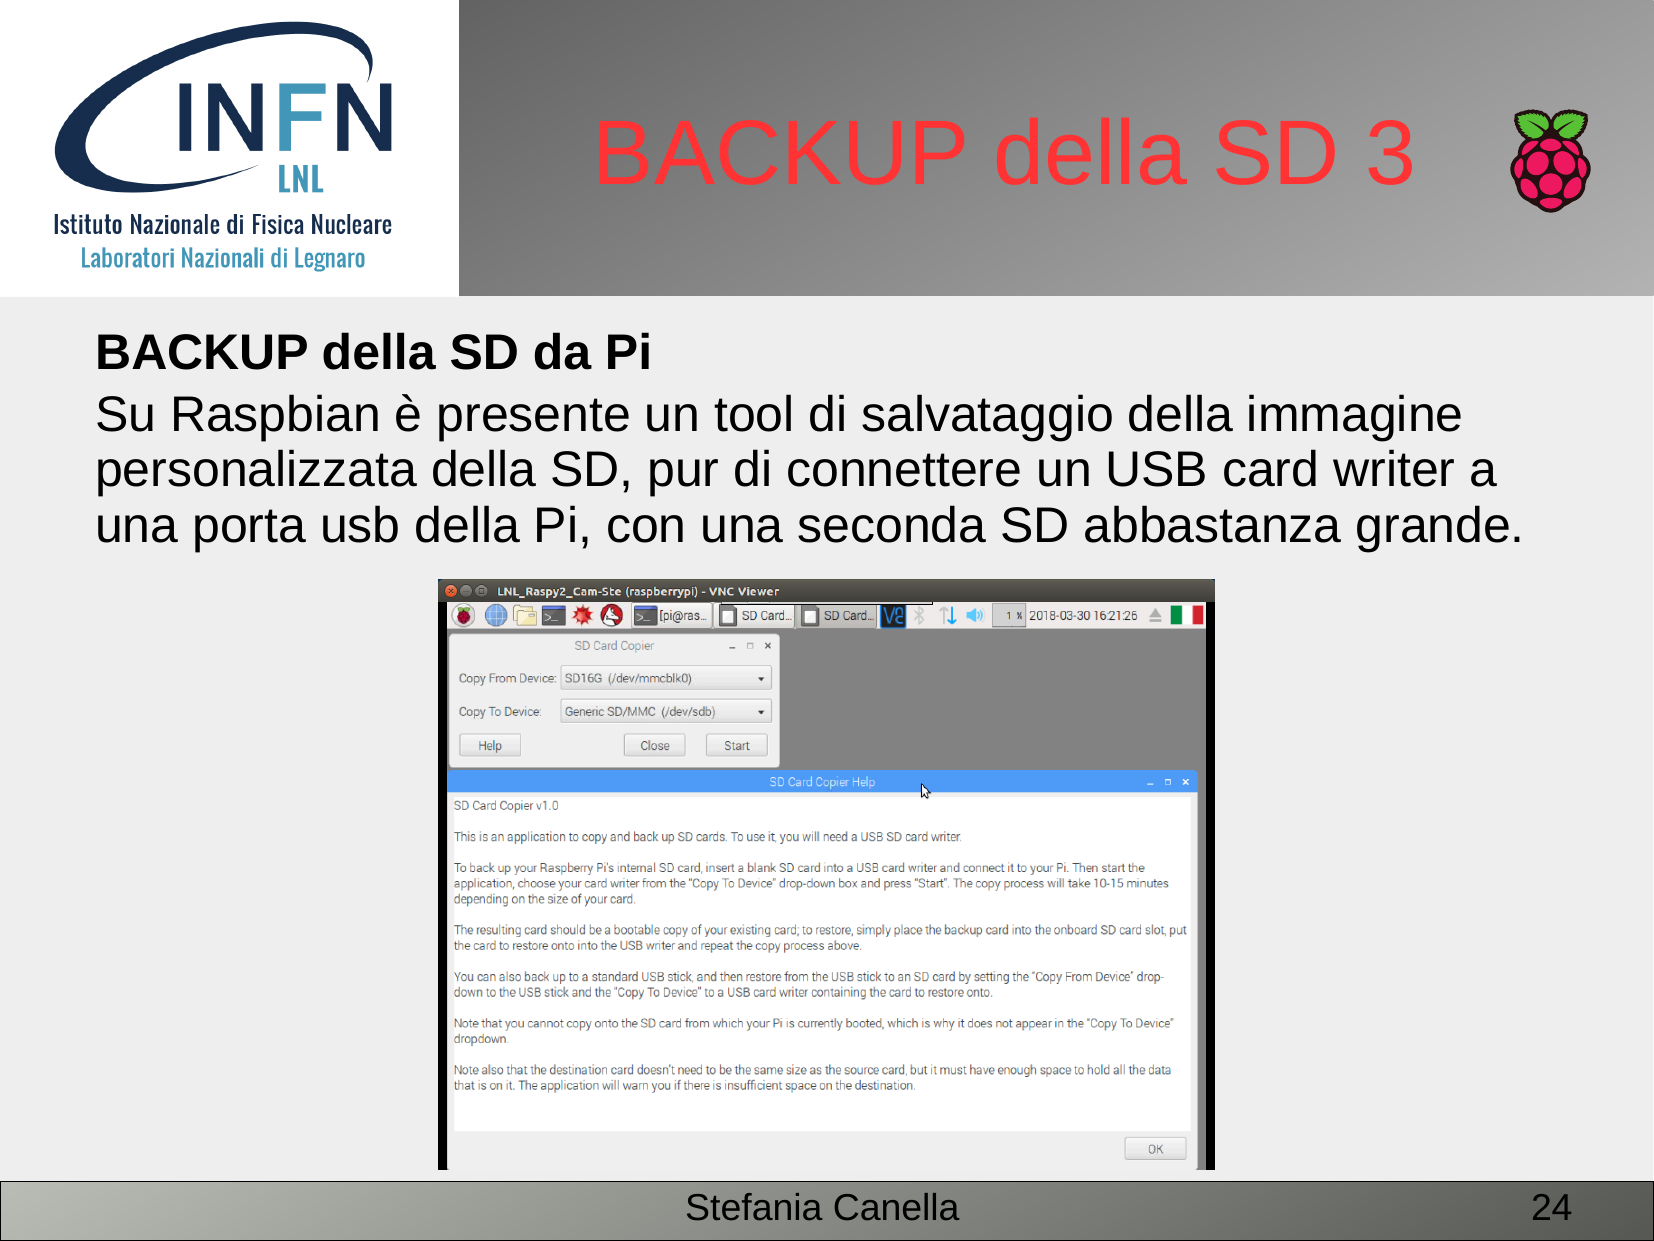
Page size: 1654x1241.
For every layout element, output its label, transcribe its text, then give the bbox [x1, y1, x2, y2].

text_box [459, 0, 1654, 296]
text_box [0, 1181, 670, 1241]
picture [438, 579, 1215, 1171]
text_box [984, 1181, 1516, 1241]
subtitle BACKUP della SD da Pi Su Raspbian è presente un tool di salvataggio della immagine personalizzata della SD, pur di connettere un USB card writer a una porta usb della Pi, con una seconda SD abbastanza grande. [65, 310, 1588, 567]
text_box Stefania Canella [670, 1178, 984, 1241]
picture [0, 0, 459, 297]
title BACKUP della SD 3 [459, 49, 1571, 257]
text_box <number> [1516, 1178, 1654, 1241]
